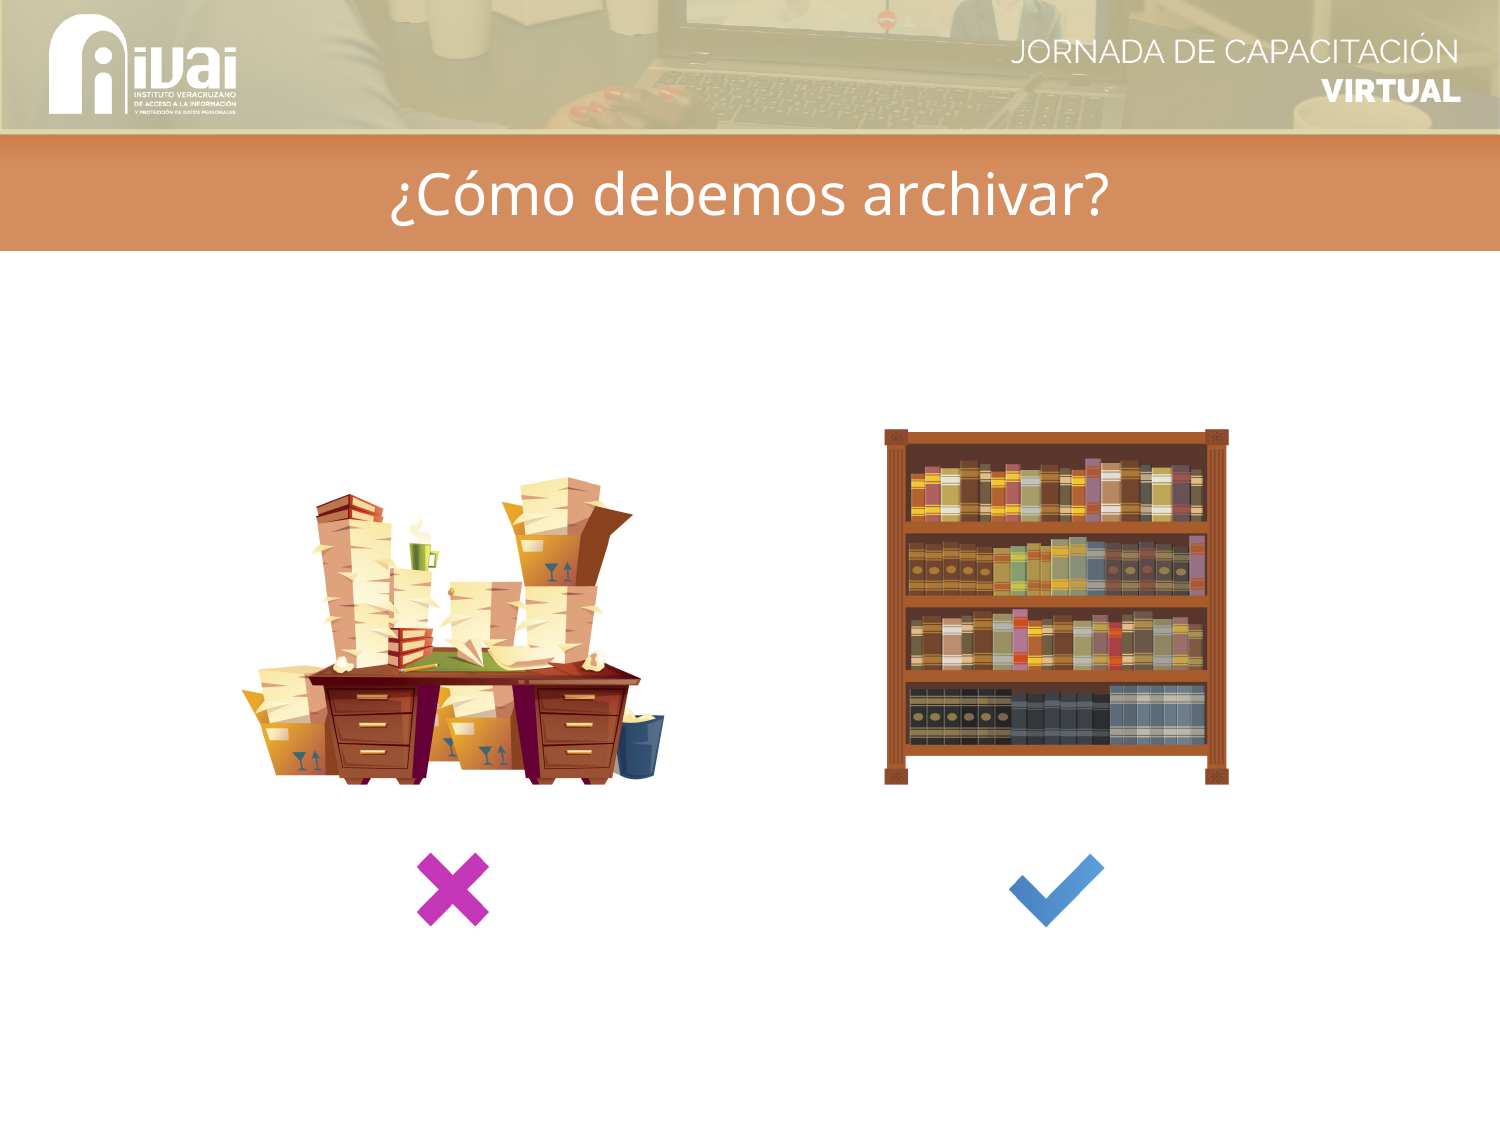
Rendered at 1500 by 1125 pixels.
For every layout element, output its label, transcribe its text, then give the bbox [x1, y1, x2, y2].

picture [168, 326, 1331, 1017]
picture [0, 135, 1500, 251]
text_box ¿Cómo debemos archivar? [326, 149, 1174, 236]
